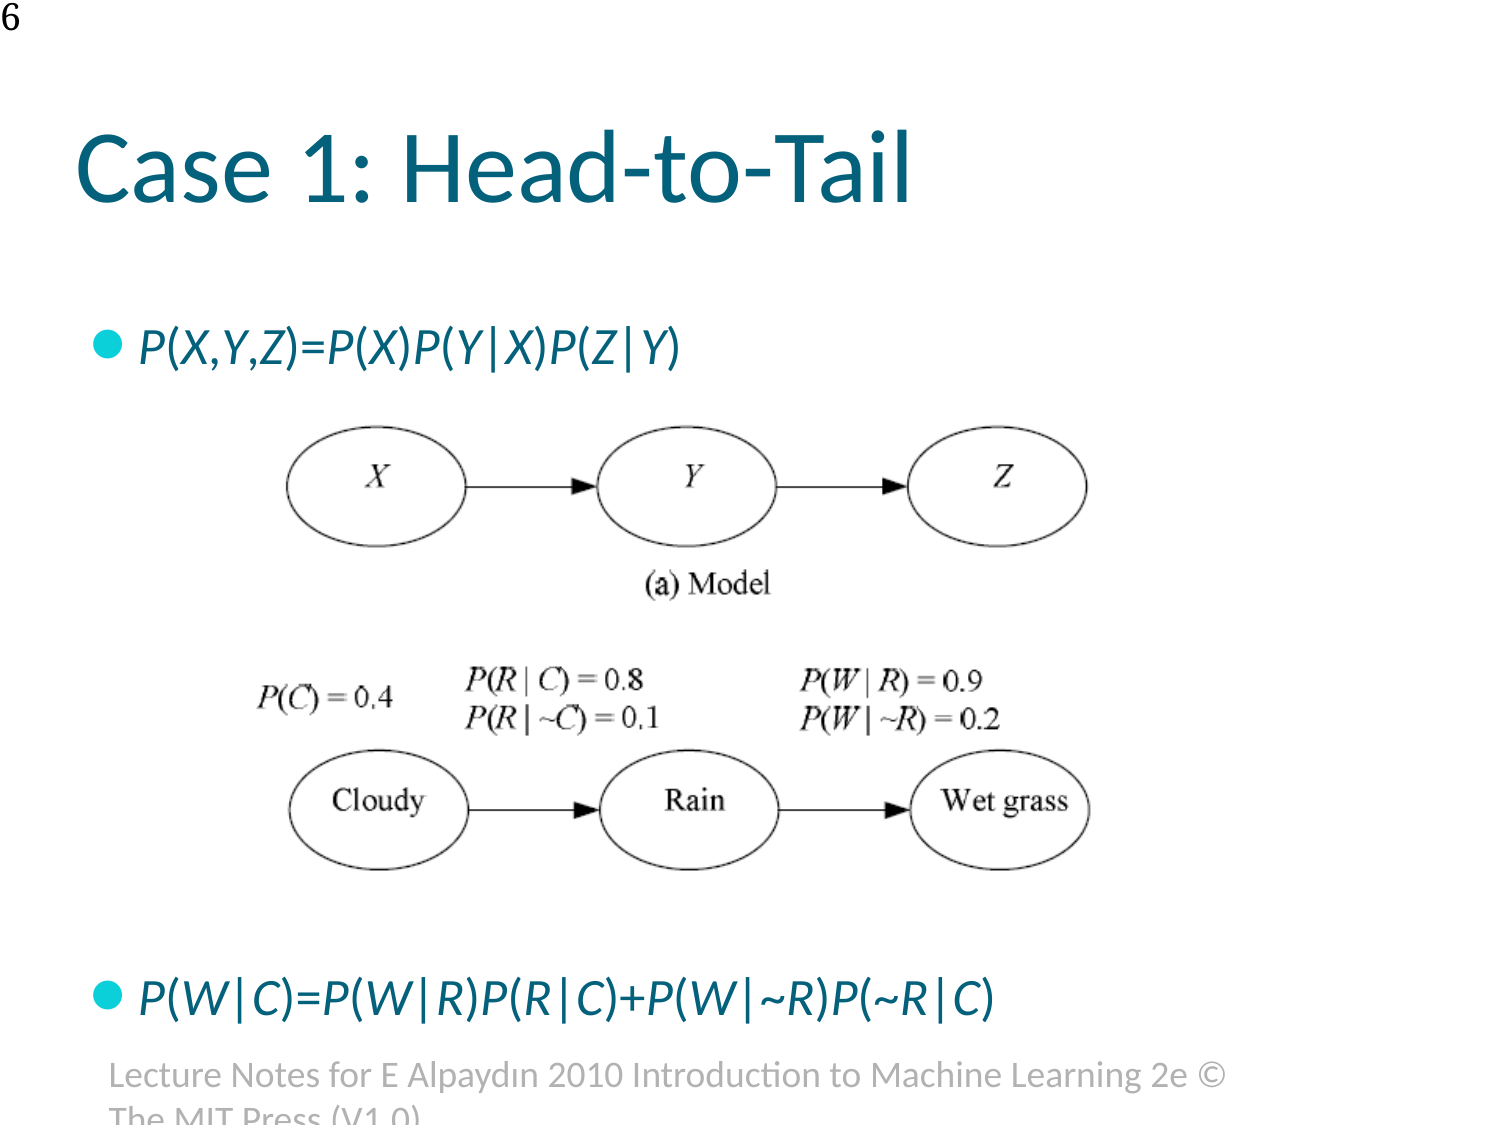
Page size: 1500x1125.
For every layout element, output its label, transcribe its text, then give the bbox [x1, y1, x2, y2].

footer Lecture Notes for E Alpaydın 2010 Introduction to Machine Learning 2e © The MIT Press (V1.0) [93, 1042, 1254, 1103]
list P(X,Y,Z)=P(X)P(Y|X)P(Z|Y) P(W|C)=P(W|R)P(R|C)+P(W|~R)P(~R|C) [75, 317, 1425, 1038]
title Case 1: Head-to-Tail [75, 115, 1425, 229]
picture [252, 416, 1100, 877]
